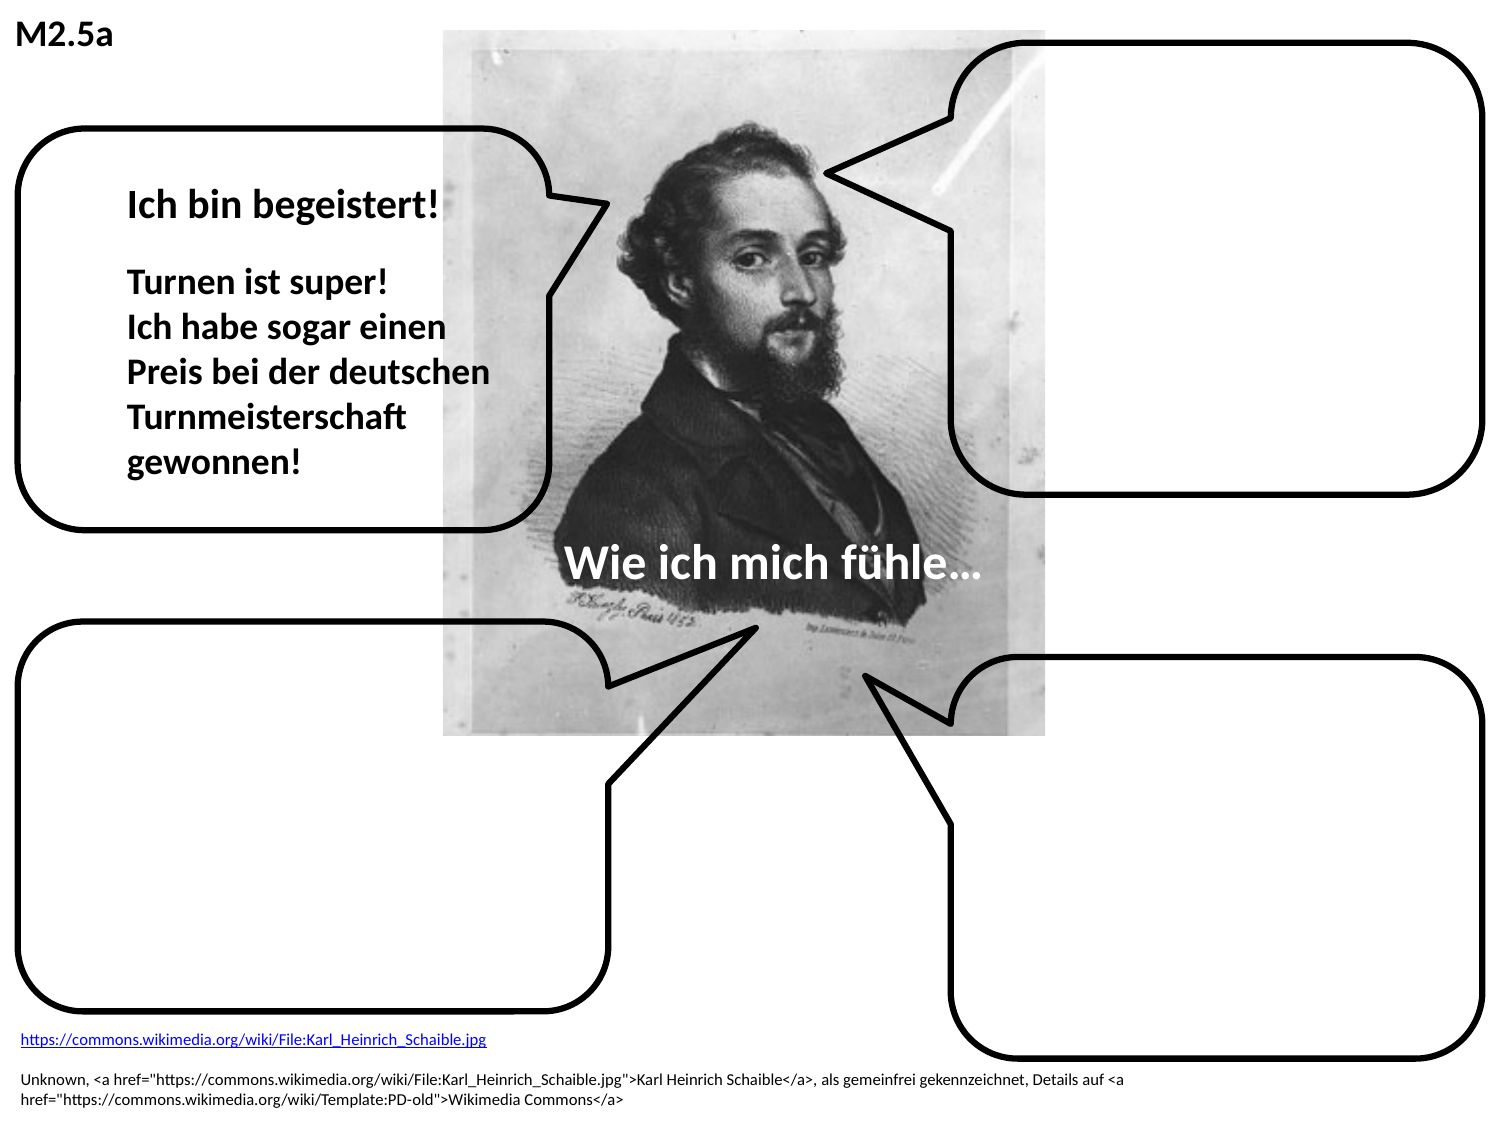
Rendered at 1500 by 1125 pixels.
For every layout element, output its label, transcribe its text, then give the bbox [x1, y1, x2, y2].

picture [442, 625, 740, 736]
text_box Wie ich mich fühle… [549, 522, 1034, 597]
picture [442, 30, 1046, 736]
picture [876, 661, 1046, 736]
text_box https://commons.wikimedia.org/wiki/File:Karl_Heinrich_Schaible.jpg Unknown, <a href="https://commons.wikimedia.org/wiki/File:Karl_Heinrich_Schaible.jpg">Karl Heinrich Schaible</a>, als gemeinfrei gekennzeichnet, Details auf <a href="https://commons.wikimedia.org/wiki/Template:PD-old">Wikimedia Commons</a> [5, 1021, 1223, 1117]
text_box M2.5a [0, 1, 189, 62]
picture [836, 46, 1046, 491]
text_box Ich bin begeistert! Turnen ist super! Ich habe sogar einen Preis bei der deutschen Turnmeisterschaft gewonnen! [17, 128, 608, 531]
